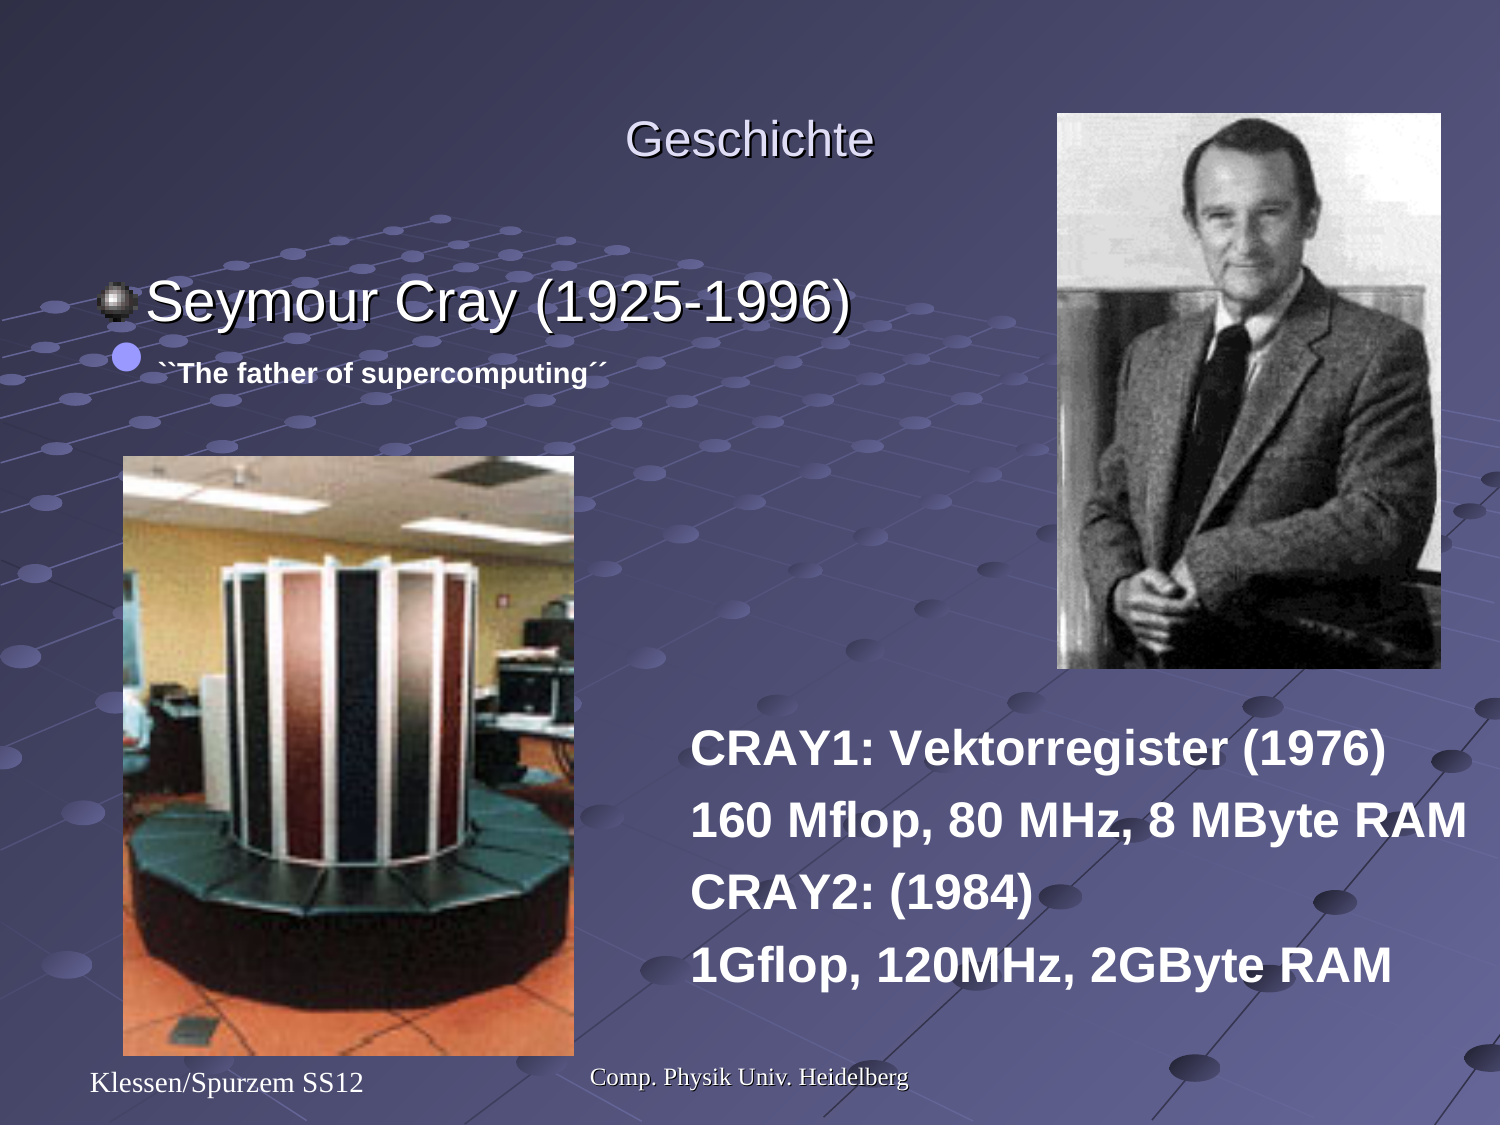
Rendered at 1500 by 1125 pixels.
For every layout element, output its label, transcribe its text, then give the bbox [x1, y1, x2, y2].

title Geschichte [75, 45, 1426, 233]
picture [123, 456, 574, 1056]
list Seymour Cray (1925-1996)‏ [74, 255, 1247, 1007]
text_box CRAY1: Vektorregister (1976)‏ 160 Mflop, 80 MHz, 8 MByte RAM CRAY2: (1984)‏ 1Gflop, 120MHz, 2GByte RAM [675, 707, 1484, 1073]
text_box ``The father of supercomputing´´ [0, 326, 936, 402]
picture [1057, 113, 1441, 670]
